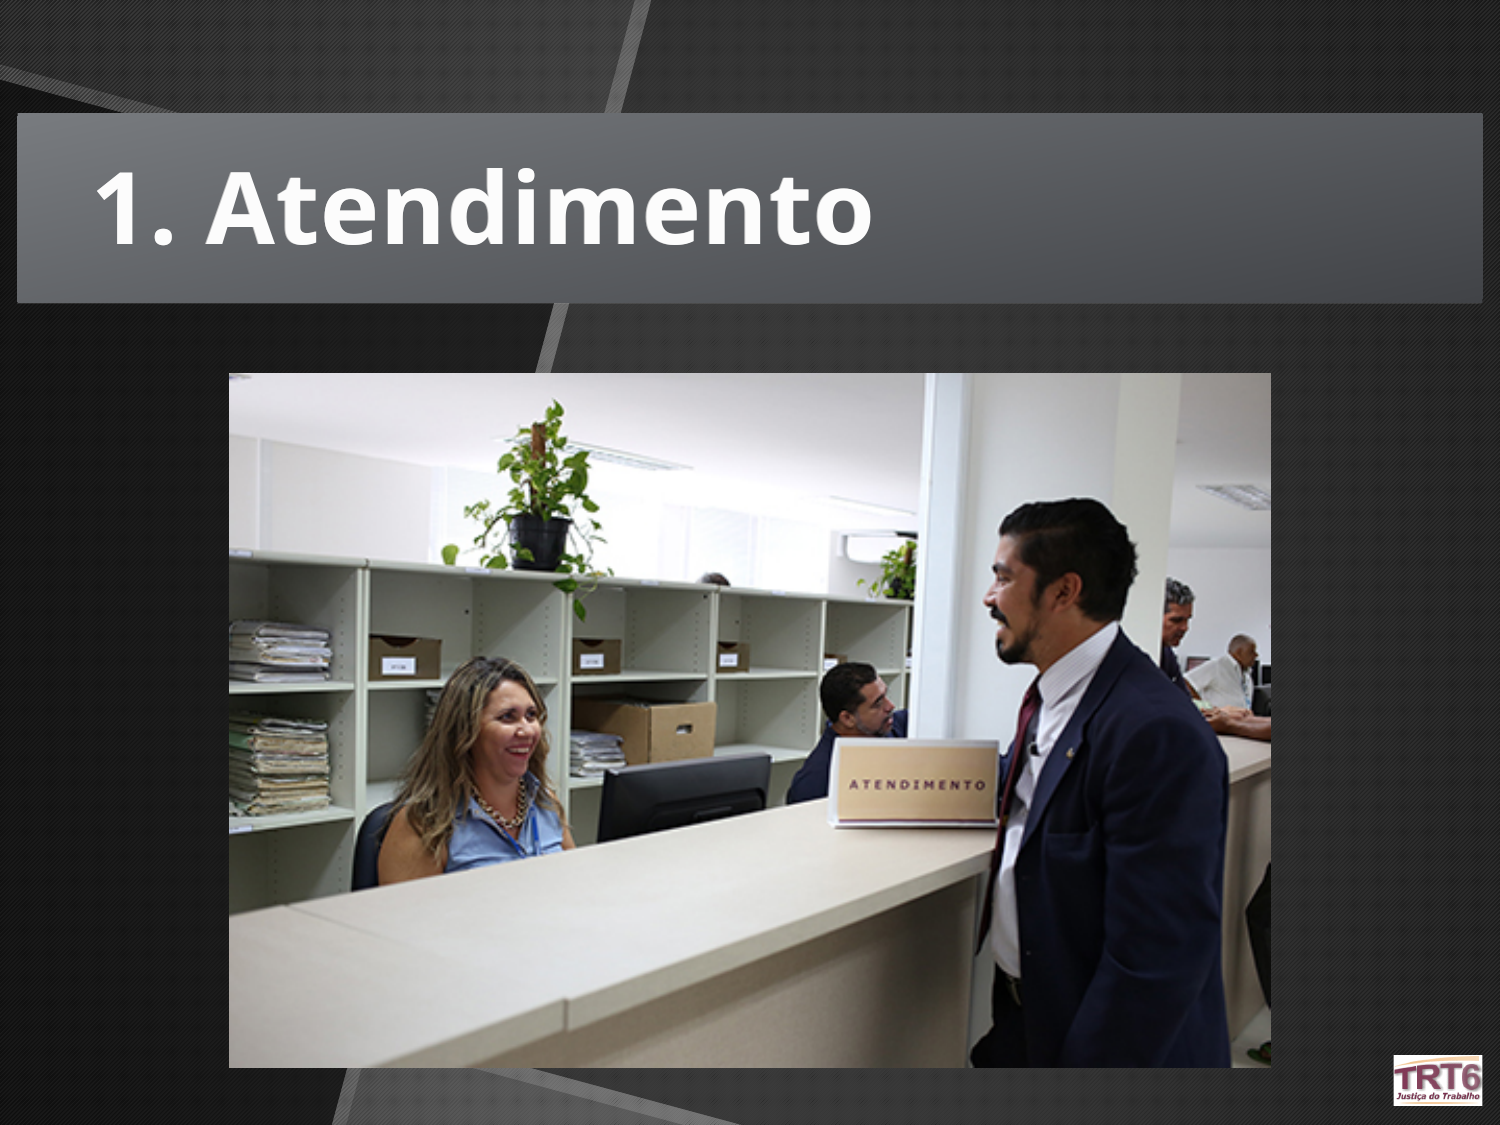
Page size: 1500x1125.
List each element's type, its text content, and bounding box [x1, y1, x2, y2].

picture [1393, 1055, 1483, 1106]
picture [229, 373, 1271, 1068]
text_box 1. Atendimento [77, 137, 1270, 272]
text_box [18, 114, 1482, 303]
